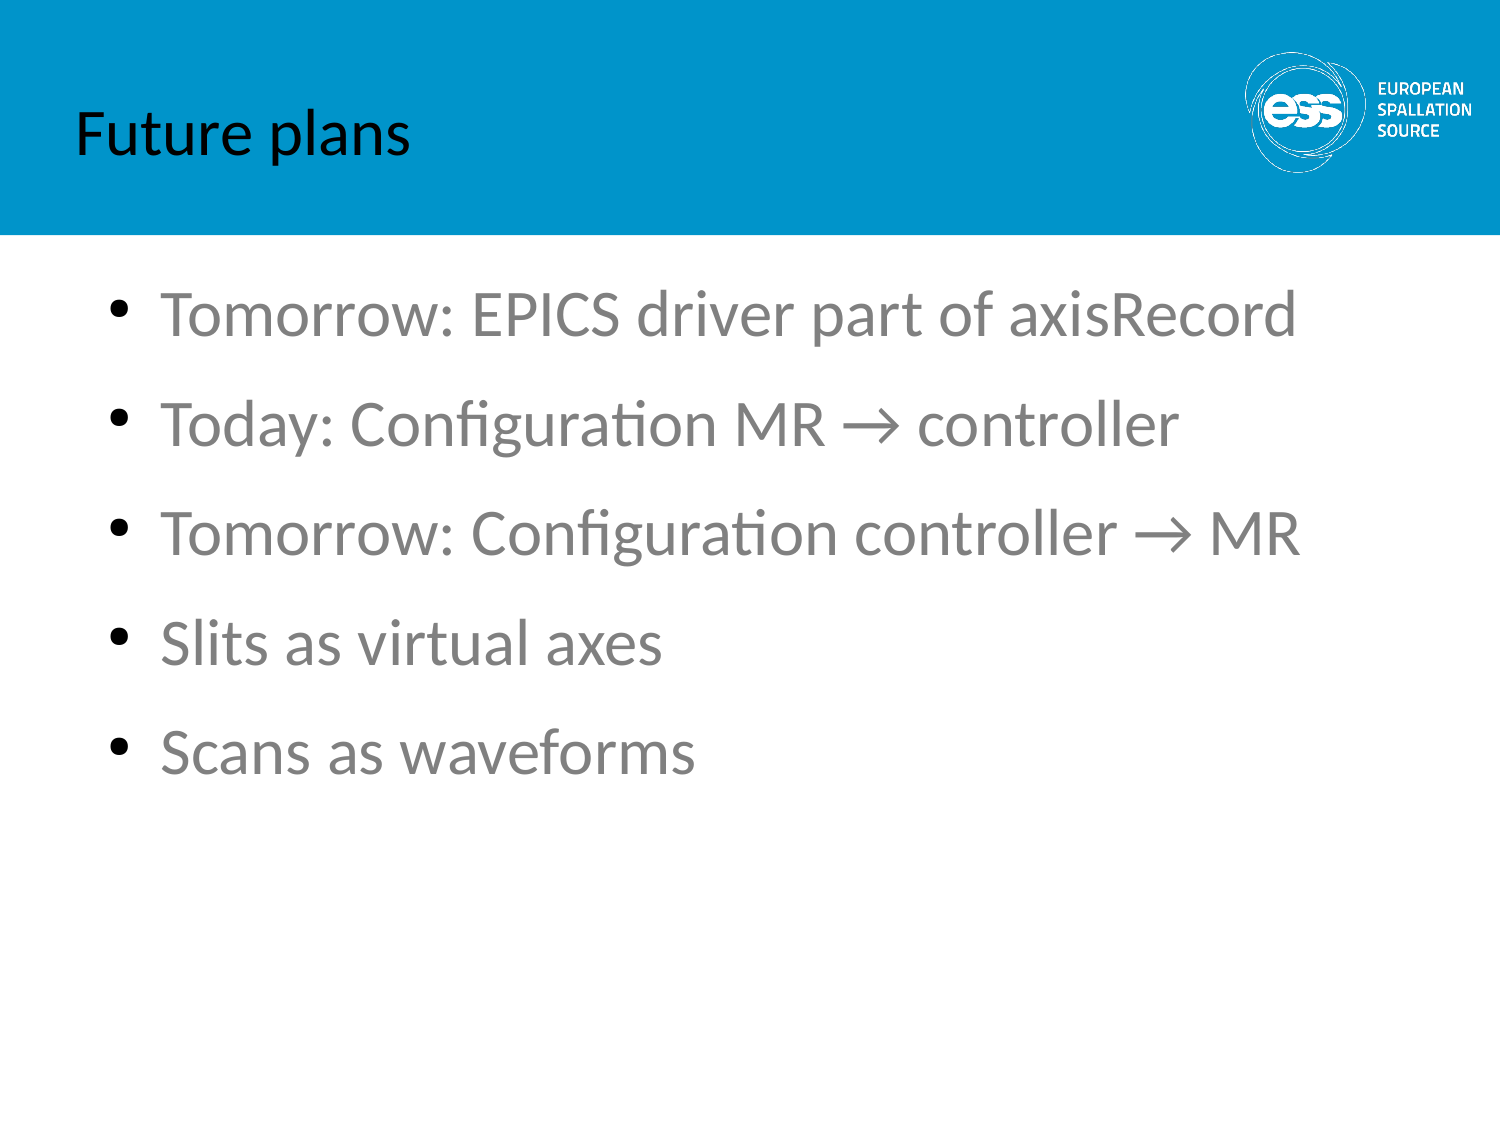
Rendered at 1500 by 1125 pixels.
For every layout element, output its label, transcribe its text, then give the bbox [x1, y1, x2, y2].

picture [1389, 104, 1393, 115]
list Tomorrow: EPICS driver part of axisRecord Today: Configuration MR → controller Tomorrow: Configuration controller → MR Slits as virtual axes Scans as waveforms [75, 262, 1426, 1005]
picture [1418, 104, 1423, 115]
picture [1379, 83, 1385, 94]
picture [1423, 83, 1430, 94]
picture [1454, 83, 1458, 94]
picture [1409, 104, 1415, 115]
picture [1400, 83, 1407, 94]
picture [1432, 125, 1438, 136]
picture [1436, 104, 1444, 115]
picture [1398, 109, 1406, 115]
title Future plans [75, 45, 1247, 233]
picture [1443, 86, 1450, 93]
picture [1264, 94, 1342, 127]
picture [1422, 125, 1428, 134]
